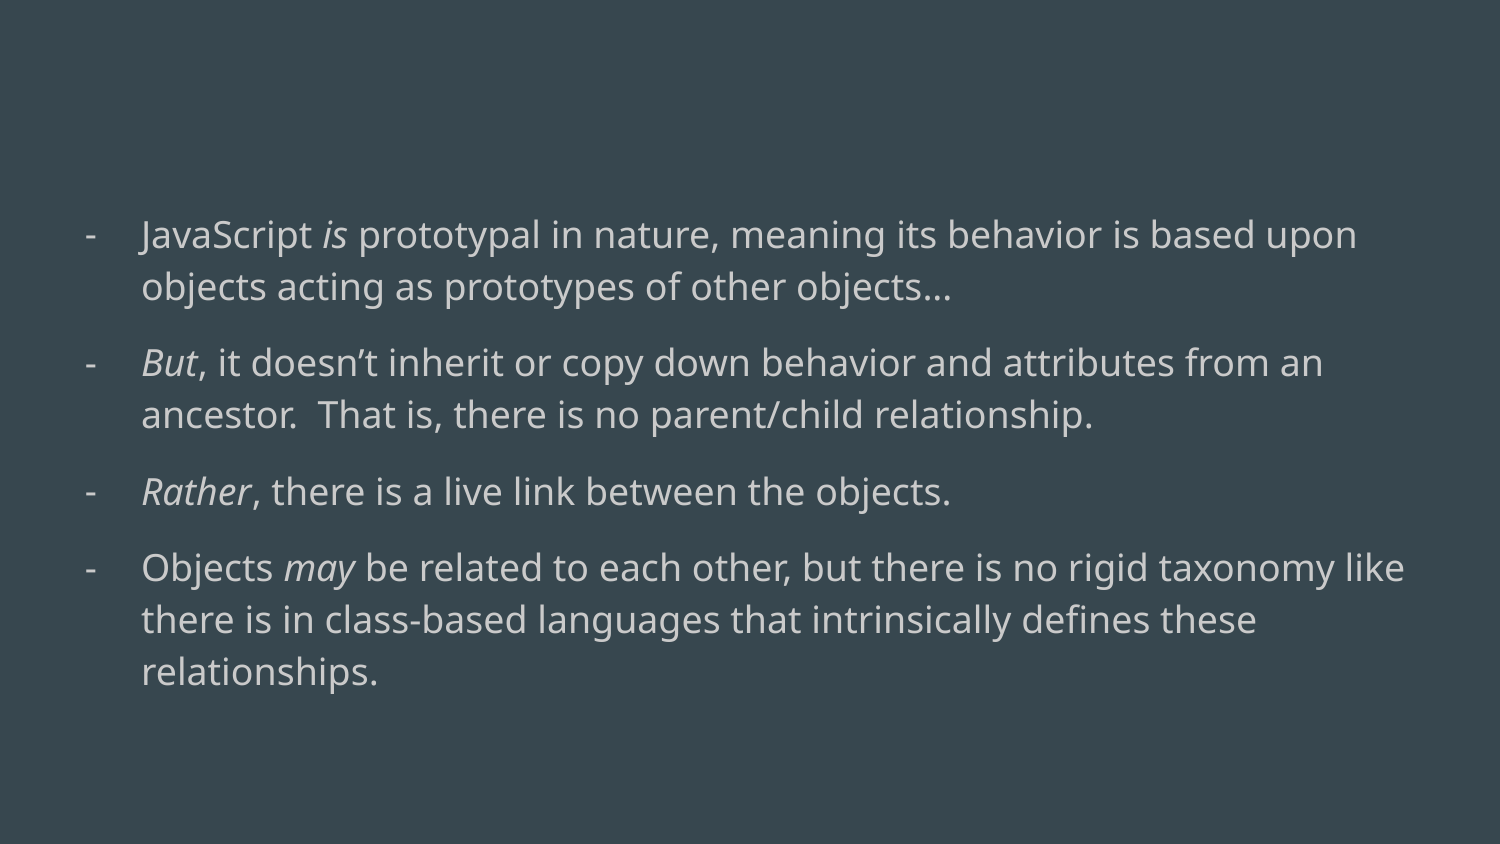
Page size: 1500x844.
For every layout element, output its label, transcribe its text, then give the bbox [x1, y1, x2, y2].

list JavaScript is prototypal in nature, meaning its behavior is based upon objects acting as prototypes of other objects... But, it doesn’t inherit or copy down behavior and attributes from an ancestor. That is, there is no parent/child relationship. Rather, there is a live link between the objects. Objects may be related to each other, but there is no rigid taxonomy like there is in class-based languages that intrinsically defines these relationships. [51, 189, 1449, 750]
